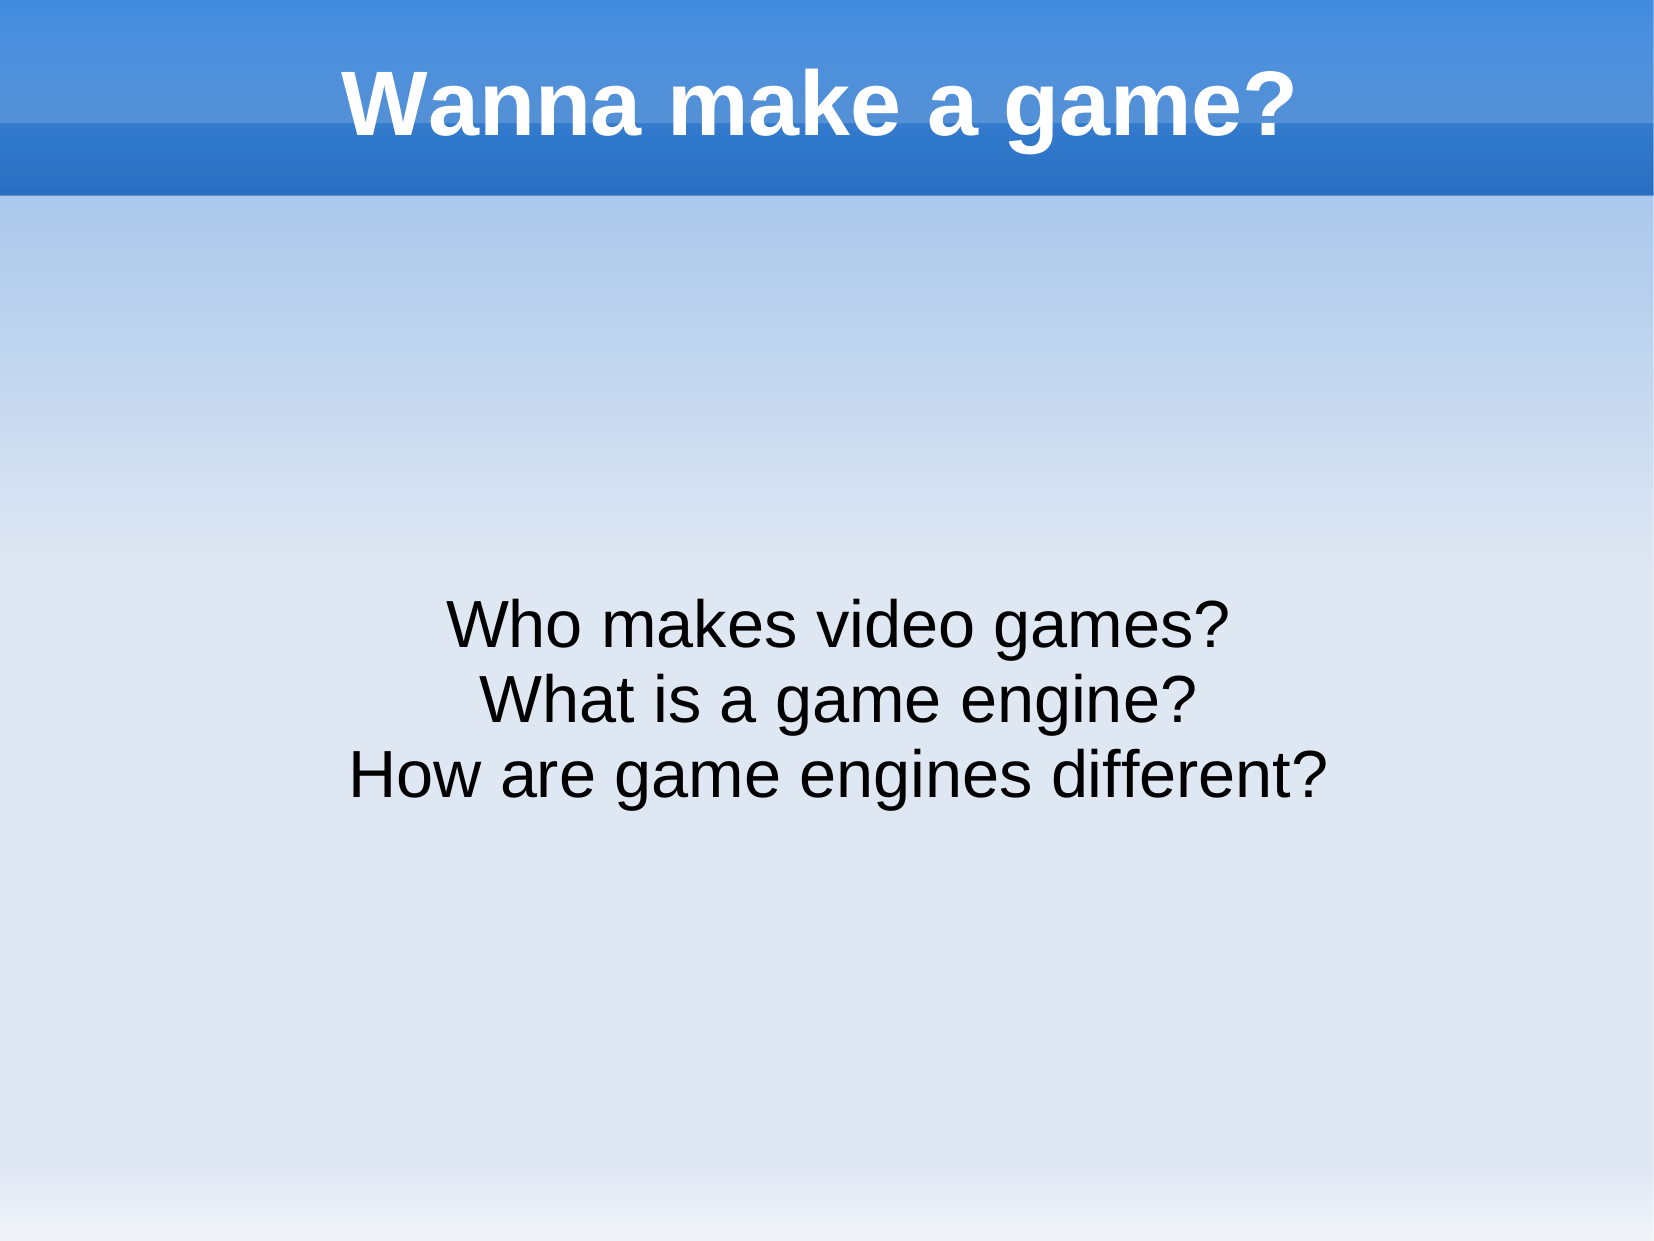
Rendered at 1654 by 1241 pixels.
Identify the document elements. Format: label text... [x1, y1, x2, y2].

title Wanna make a game? [76, 0, 1565, 208]
picture [0, 0, 1654, 1241]
subtitle Who makes video games? What is a game engine? How are game engines different? [82, 290, 1571, 1109]
